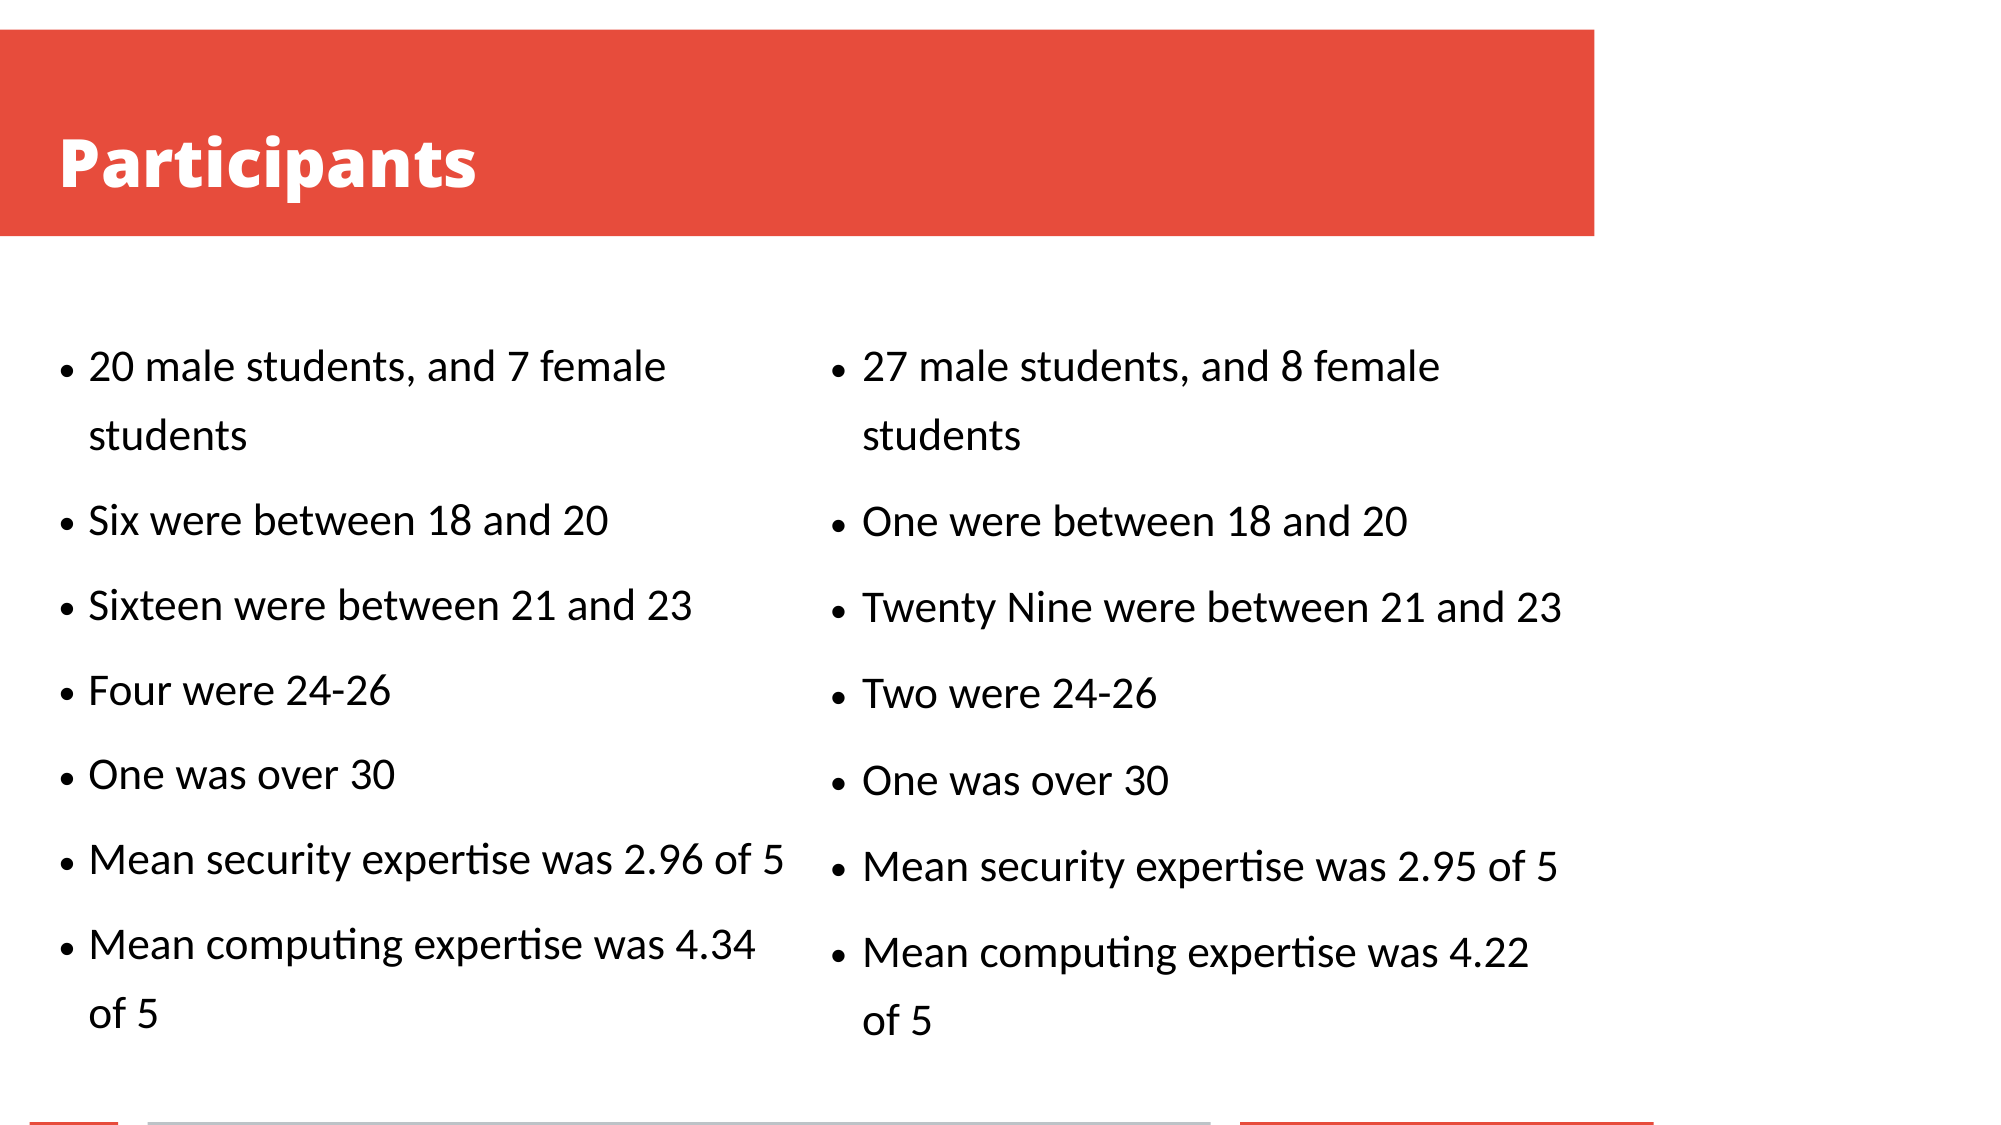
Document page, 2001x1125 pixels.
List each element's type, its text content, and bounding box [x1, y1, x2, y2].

title Participants [59, 59, 1595, 207]
list 20 male students, and 7 female students Six were between 18 and 20 Sixteen were between 21 and 23 Four were 24-26 One was over 30 Mean security expertise was 2.96 of 5 Mean computing expertise was 4.34 of 5 [59, 324, 794, 1093]
list 27 male students, and 8 female students One were between 18 and 20 Twenty Nine were between 21 and 23 Two were 24-26 One was over 30 Mean security expertise was 2.95 of 5 Mean computing expertise was 4.22 of 5 [830, 324, 1566, 1093]
